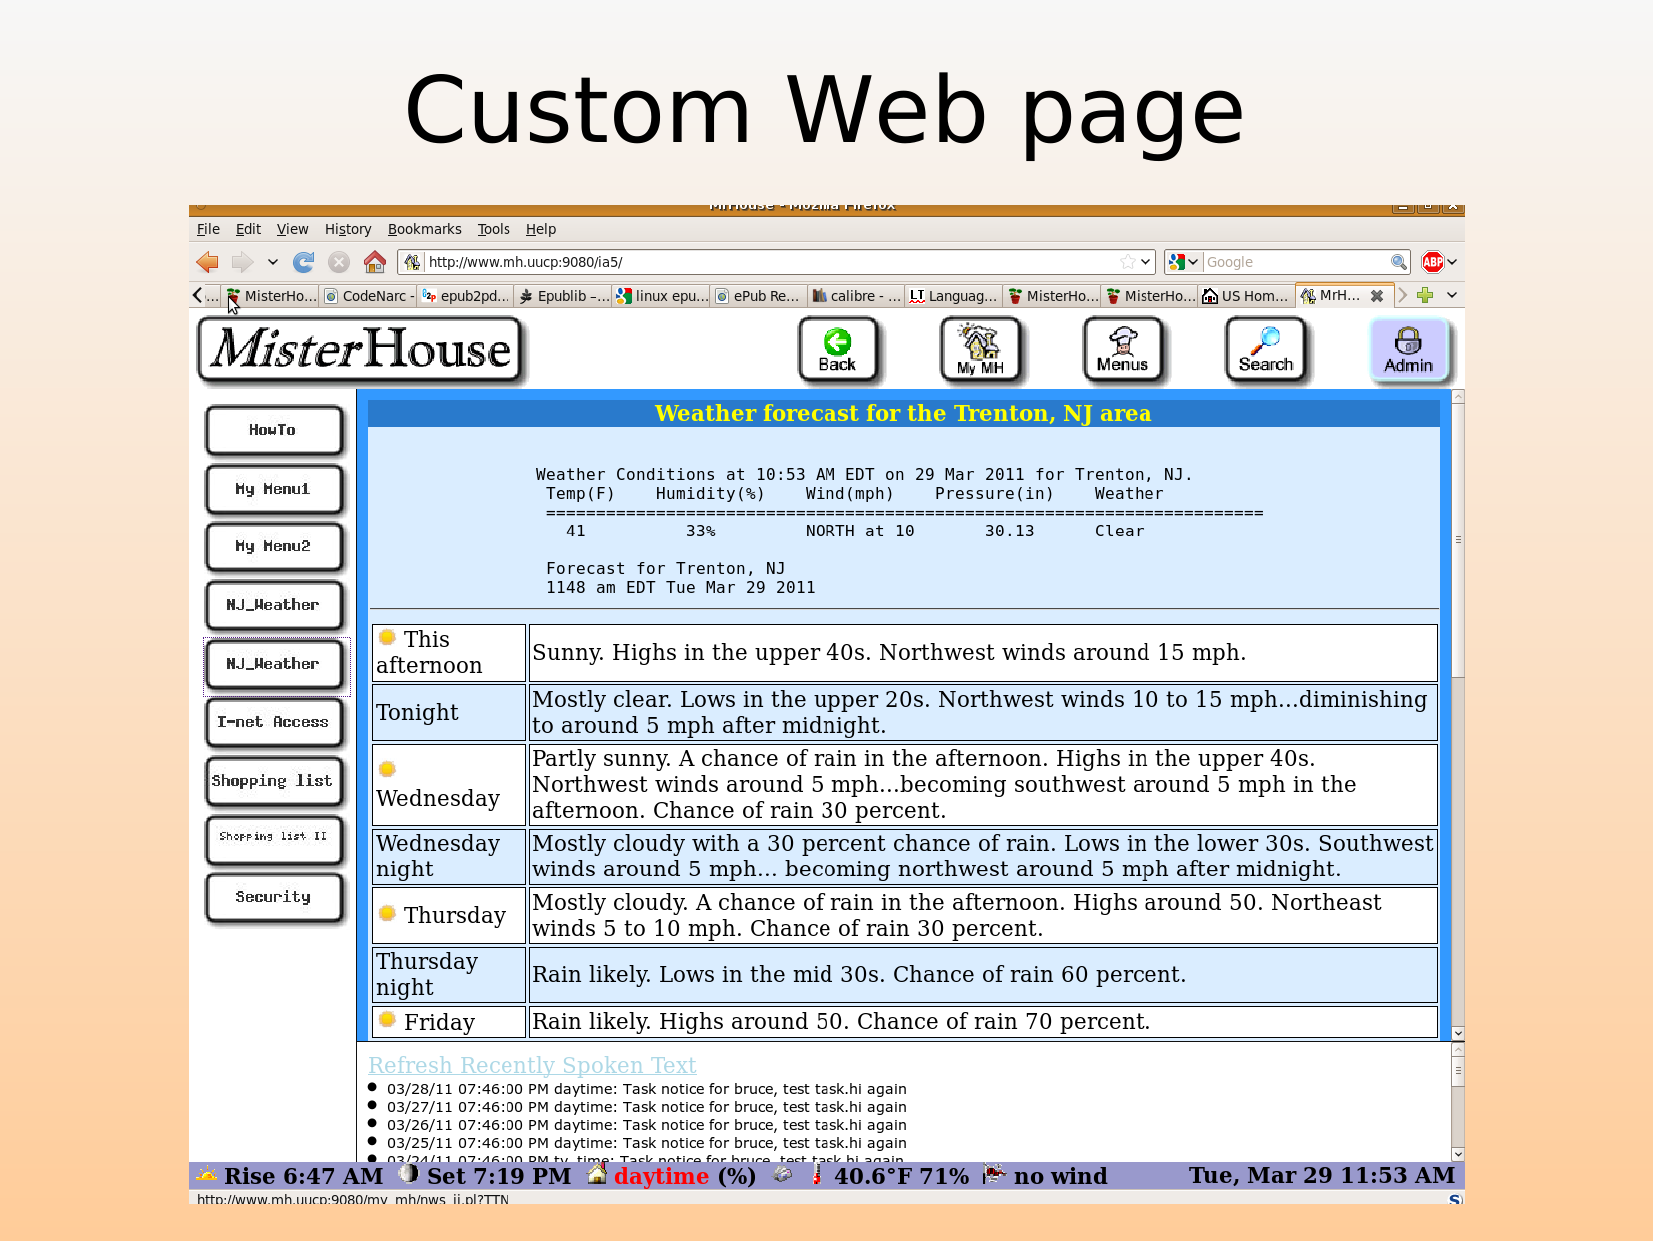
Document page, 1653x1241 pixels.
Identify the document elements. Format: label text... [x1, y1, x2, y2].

chart [87, 205, 1575, 1205]
title Custom Web page [82, 15, 1570, 208]
